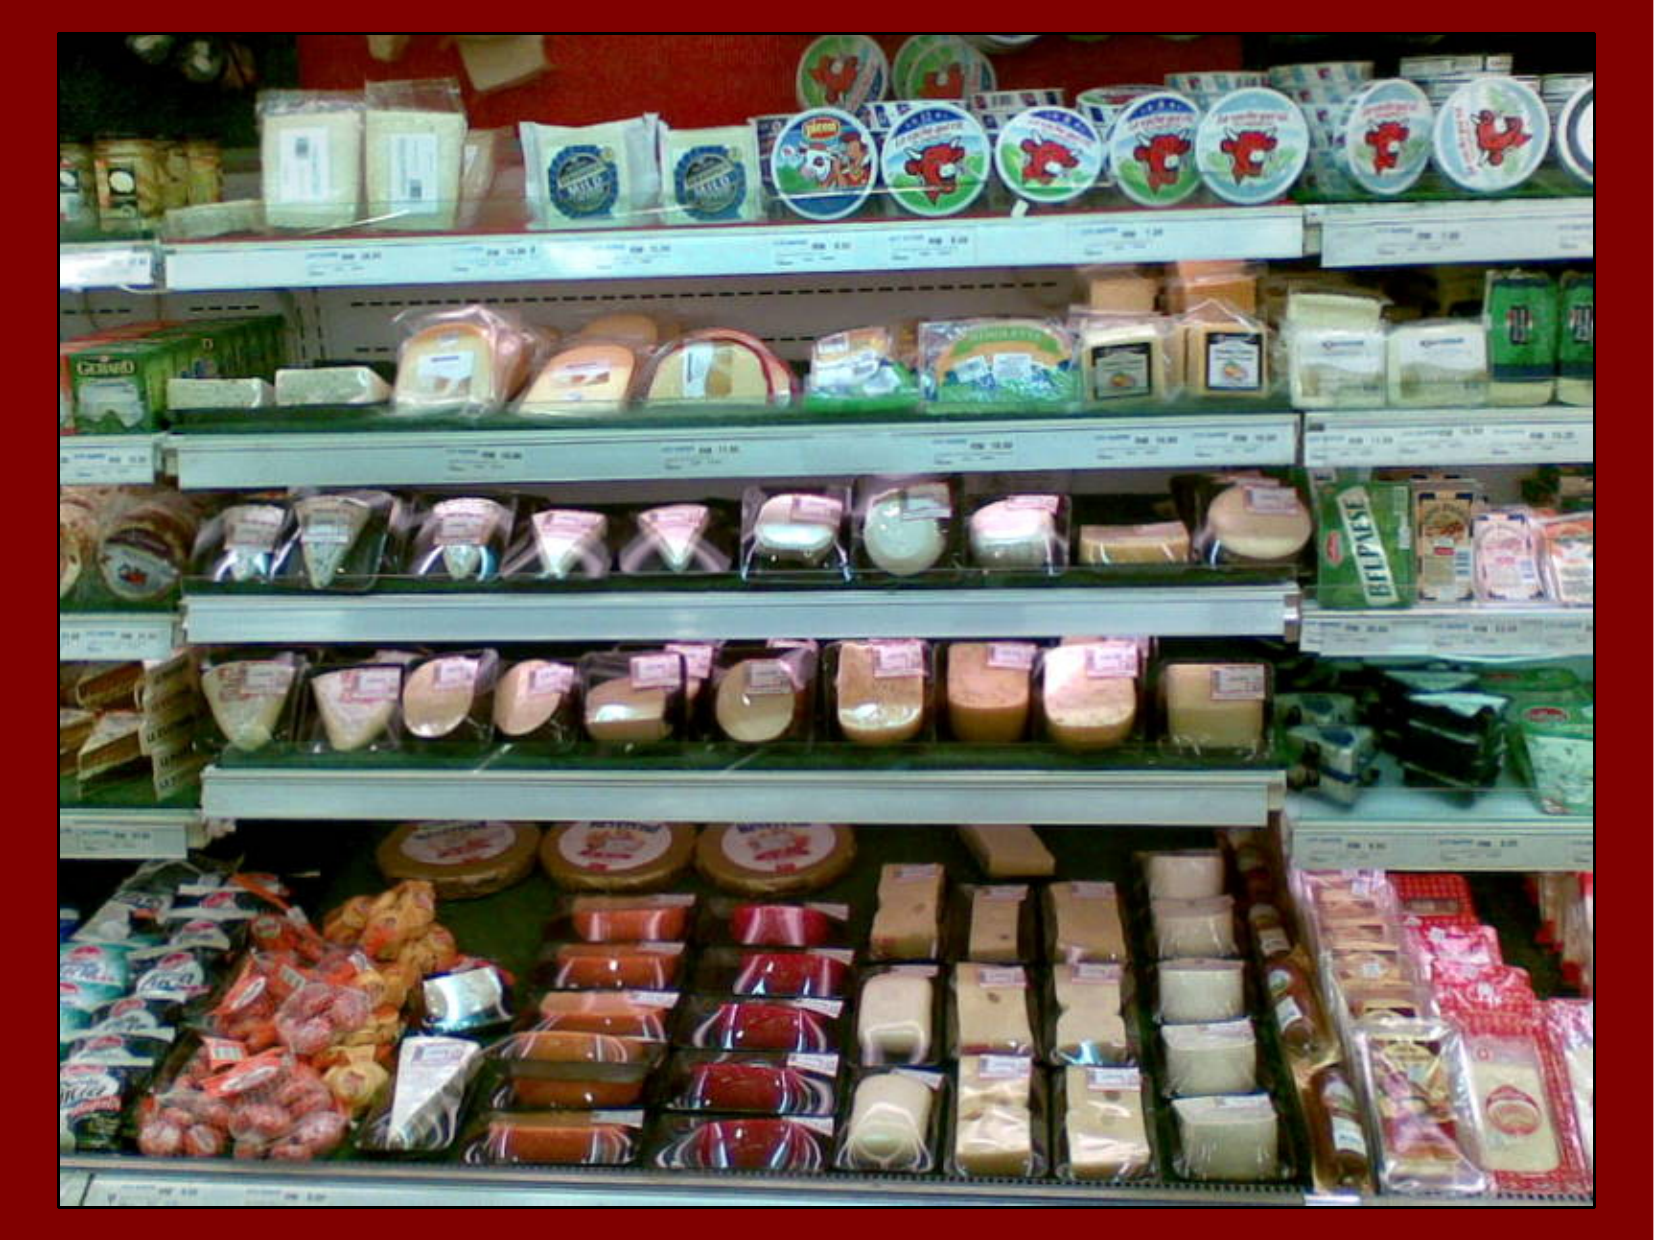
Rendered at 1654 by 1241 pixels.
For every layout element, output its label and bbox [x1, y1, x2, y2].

picture [60, 34, 1594, 1206]
